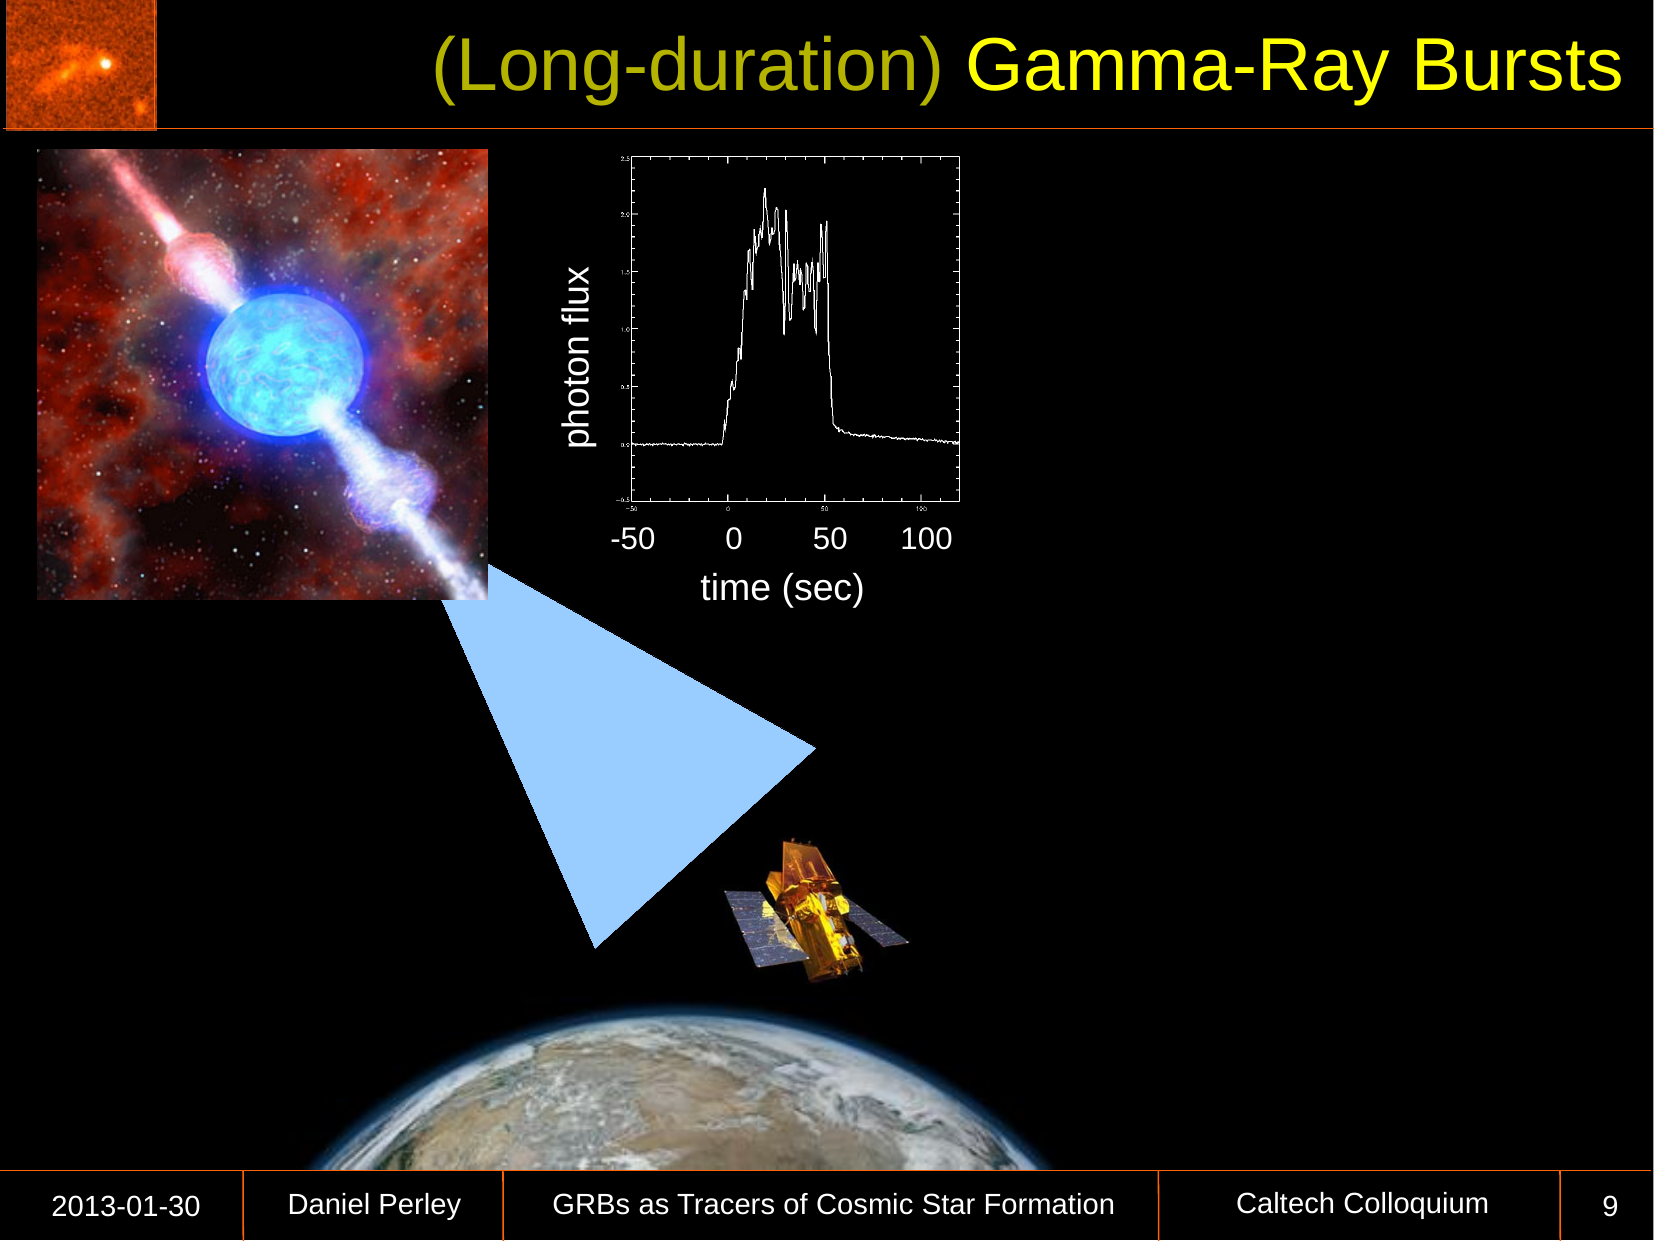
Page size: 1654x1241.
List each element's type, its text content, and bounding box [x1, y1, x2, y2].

title (Long-duration) Gamma-Ray Bursts [300, 21, 1624, 108]
picture [613, 152, 964, 514]
picture [7, 0, 154, 128]
text_box [441, 562, 818, 950]
text_box time (sec) [613, 560, 952, 616]
picture [37, 149, 488, 601]
text_box -50 0 50 100 [595, 512, 1021, 561]
picture [258, 824, 1154, 1170]
text_box photon flux [547, 189, 605, 528]
